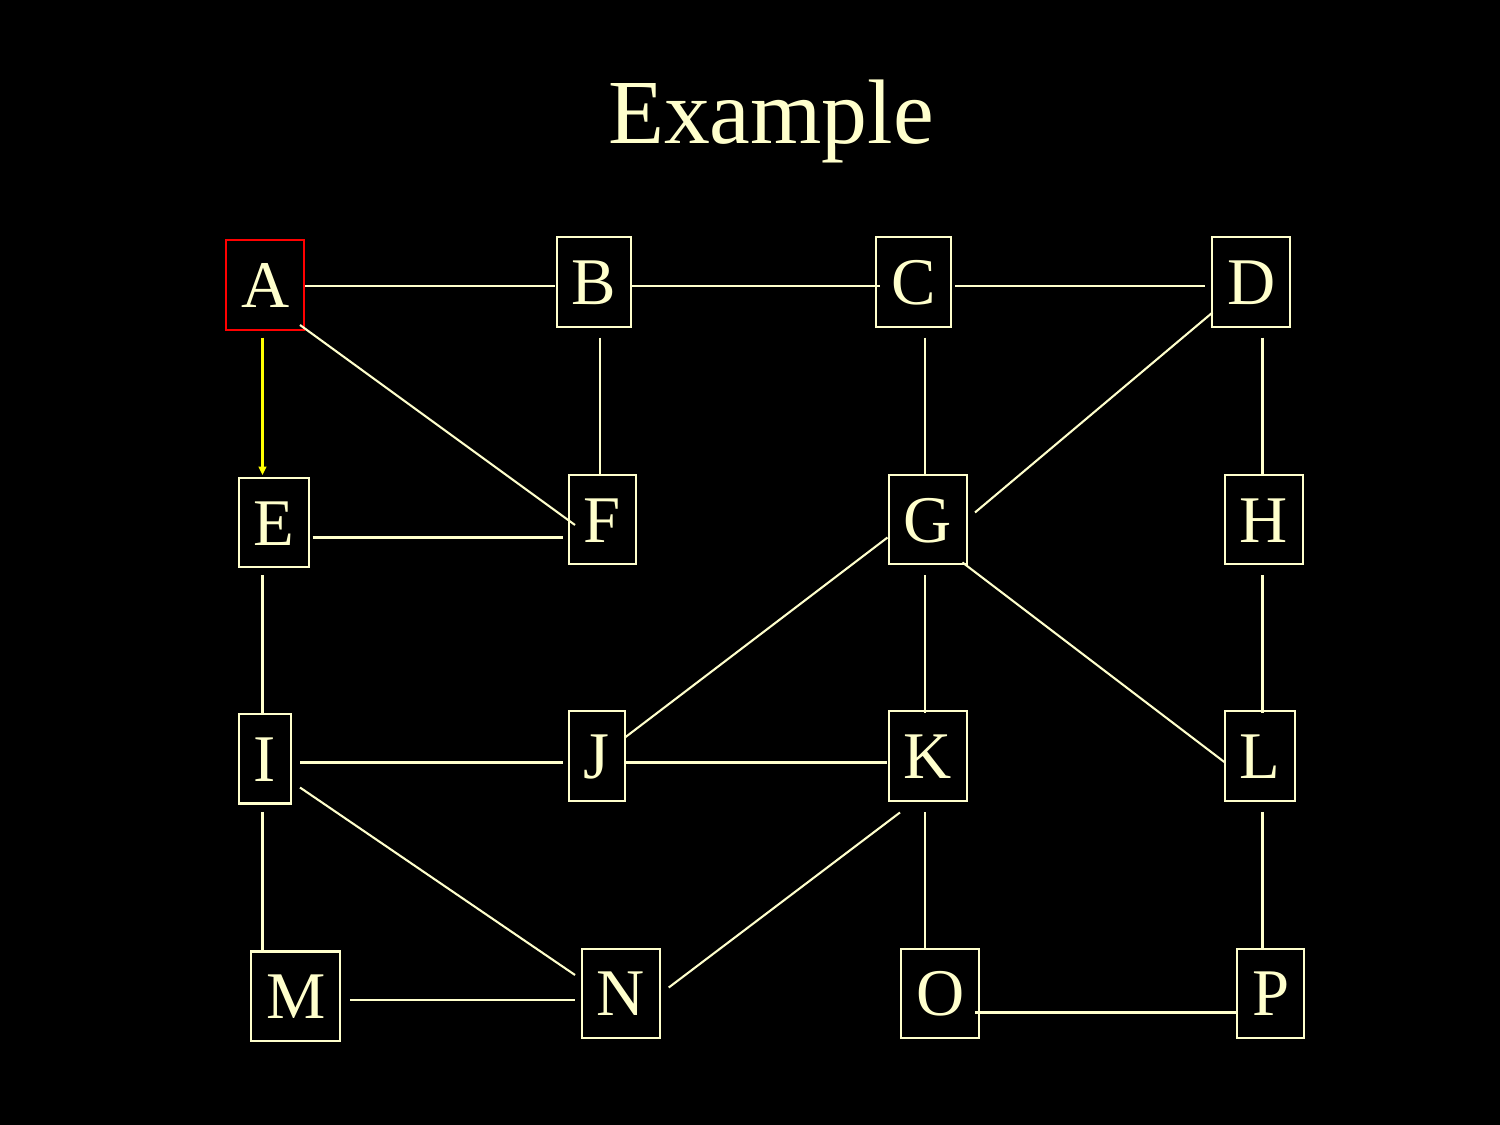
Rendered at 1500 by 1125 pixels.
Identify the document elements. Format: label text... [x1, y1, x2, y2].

text_box C [876, 237, 951, 327]
text_box P [1237, 948, 1305, 1039]
text_box F [569, 474, 636, 565]
text_box N [581, 948, 660, 1039]
text_box H [1224, 474, 1303, 565]
text_box M [251, 951, 341, 1042]
text_box O [901, 948, 980, 1039]
text_box B [556, 237, 632, 327]
text_box I [238, 713, 291, 804]
text_box G [888, 474, 967, 565]
text_box L [1224, 711, 1296, 801]
title Example [42, 37, 1500, 188]
text_box D [1212, 237, 1291, 327]
text_box J [569, 711, 625, 801]
text_box A [226, 240, 305, 330]
text_box K [888, 711, 967, 801]
text_box E [238, 477, 310, 568]
